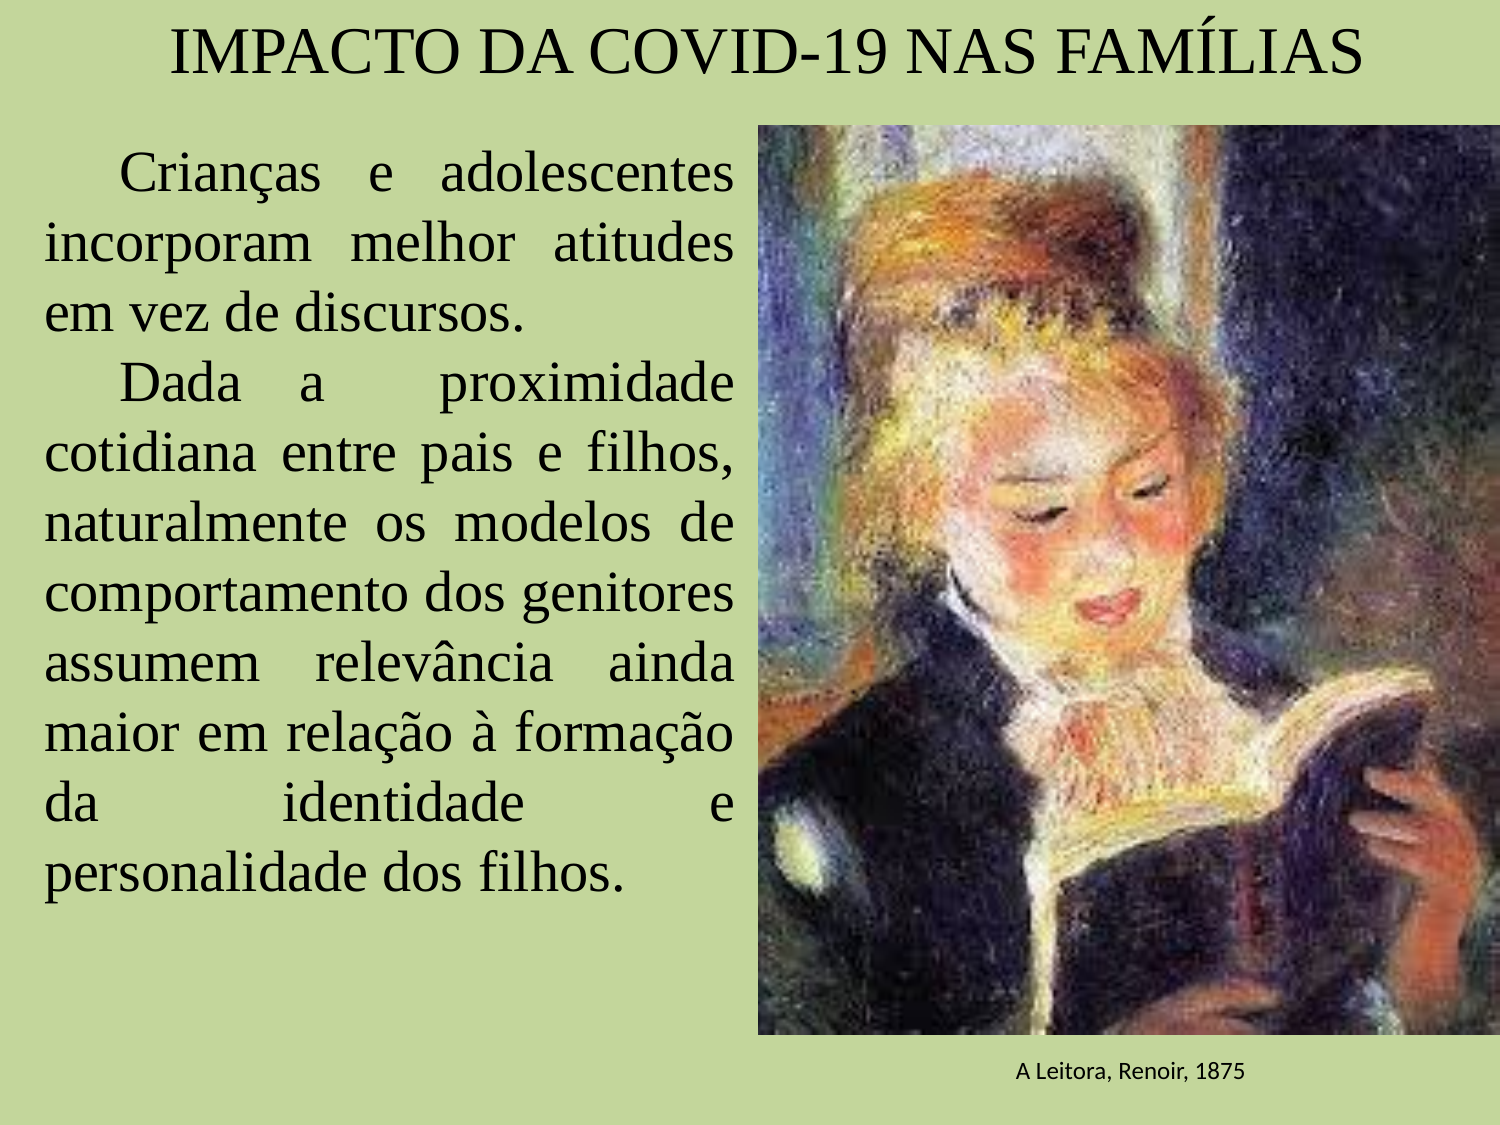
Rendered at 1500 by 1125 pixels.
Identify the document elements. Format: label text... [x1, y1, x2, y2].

picture [758, 125, 1500, 1035]
text_box IMPACTO DA COVID-19 NAS FAMÍLIAS [76, 0, 1459, 95]
text_box A Leitora, Renoir, 1875 [761, 1046, 1500, 1092]
text_box Crianças e adolescentes incorporam melhor atitudes em vez de discursos. Dada a proximidade cotidiana entre pais e filhos, naturalmente os modelos de comportamento dos genitores assumem relevância ainda maior em relação à formação da identidade e personalidade dos filhos. [29, 125, 750, 911]
